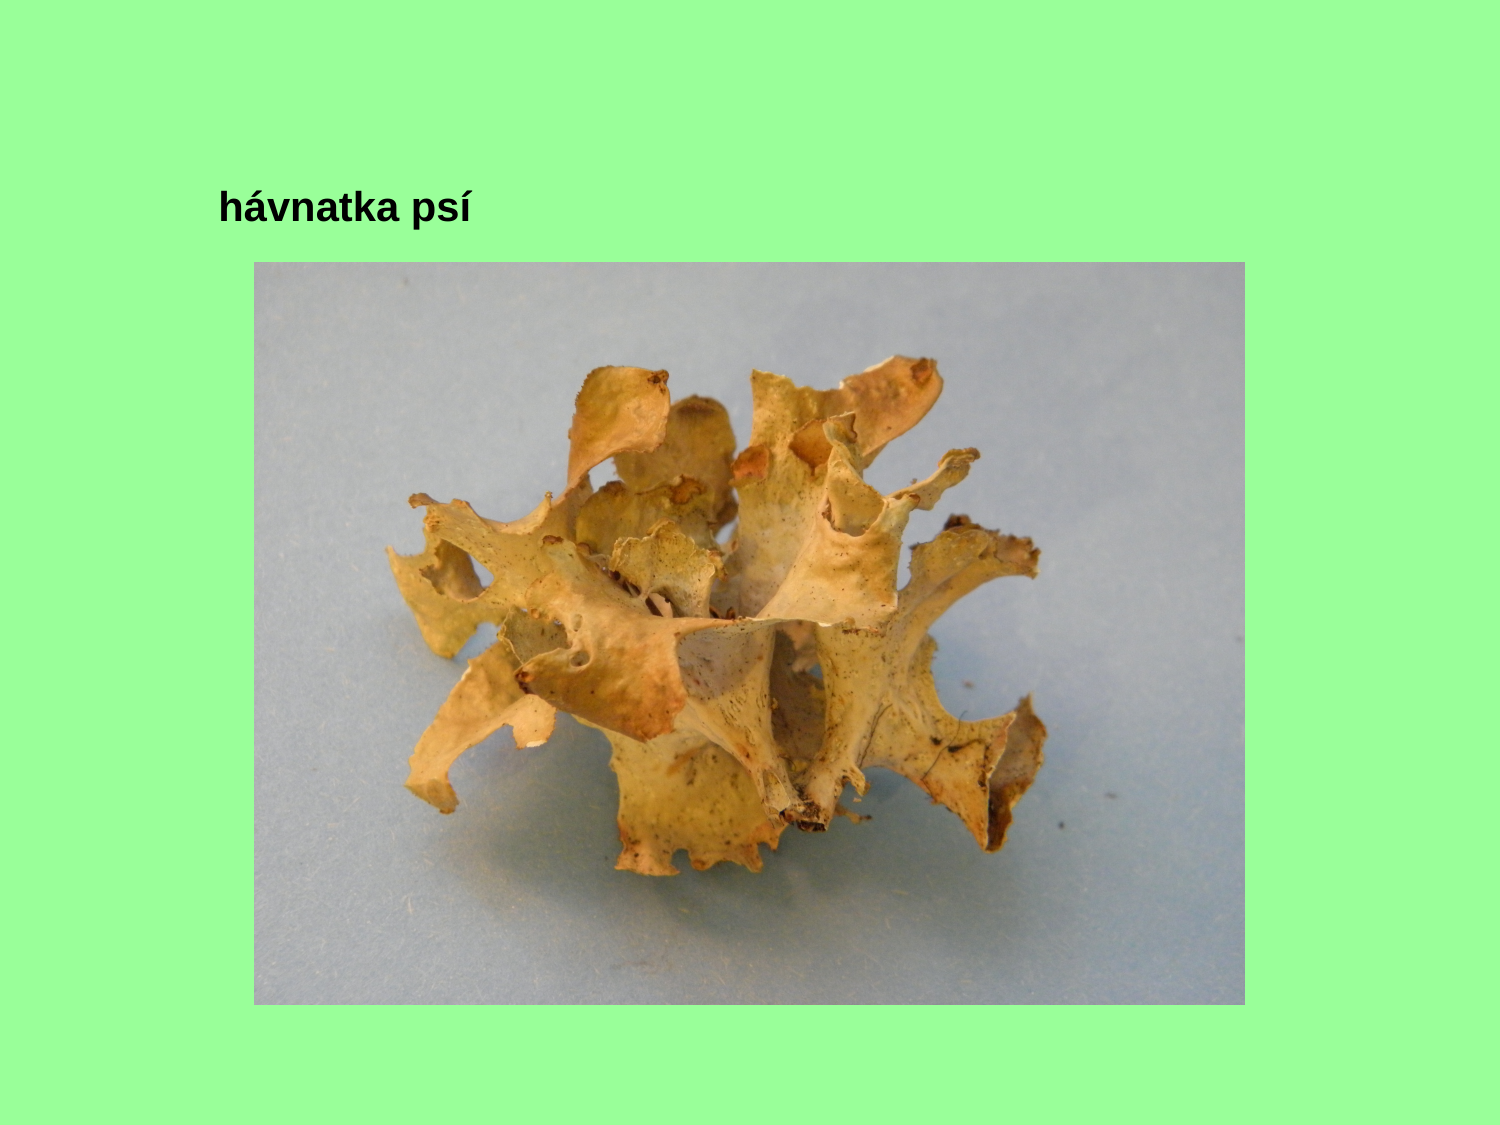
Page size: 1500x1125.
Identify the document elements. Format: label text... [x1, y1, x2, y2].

picture [254, 262, 1245, 1005]
text_box hávnatka psí [203, 171, 486, 237]
